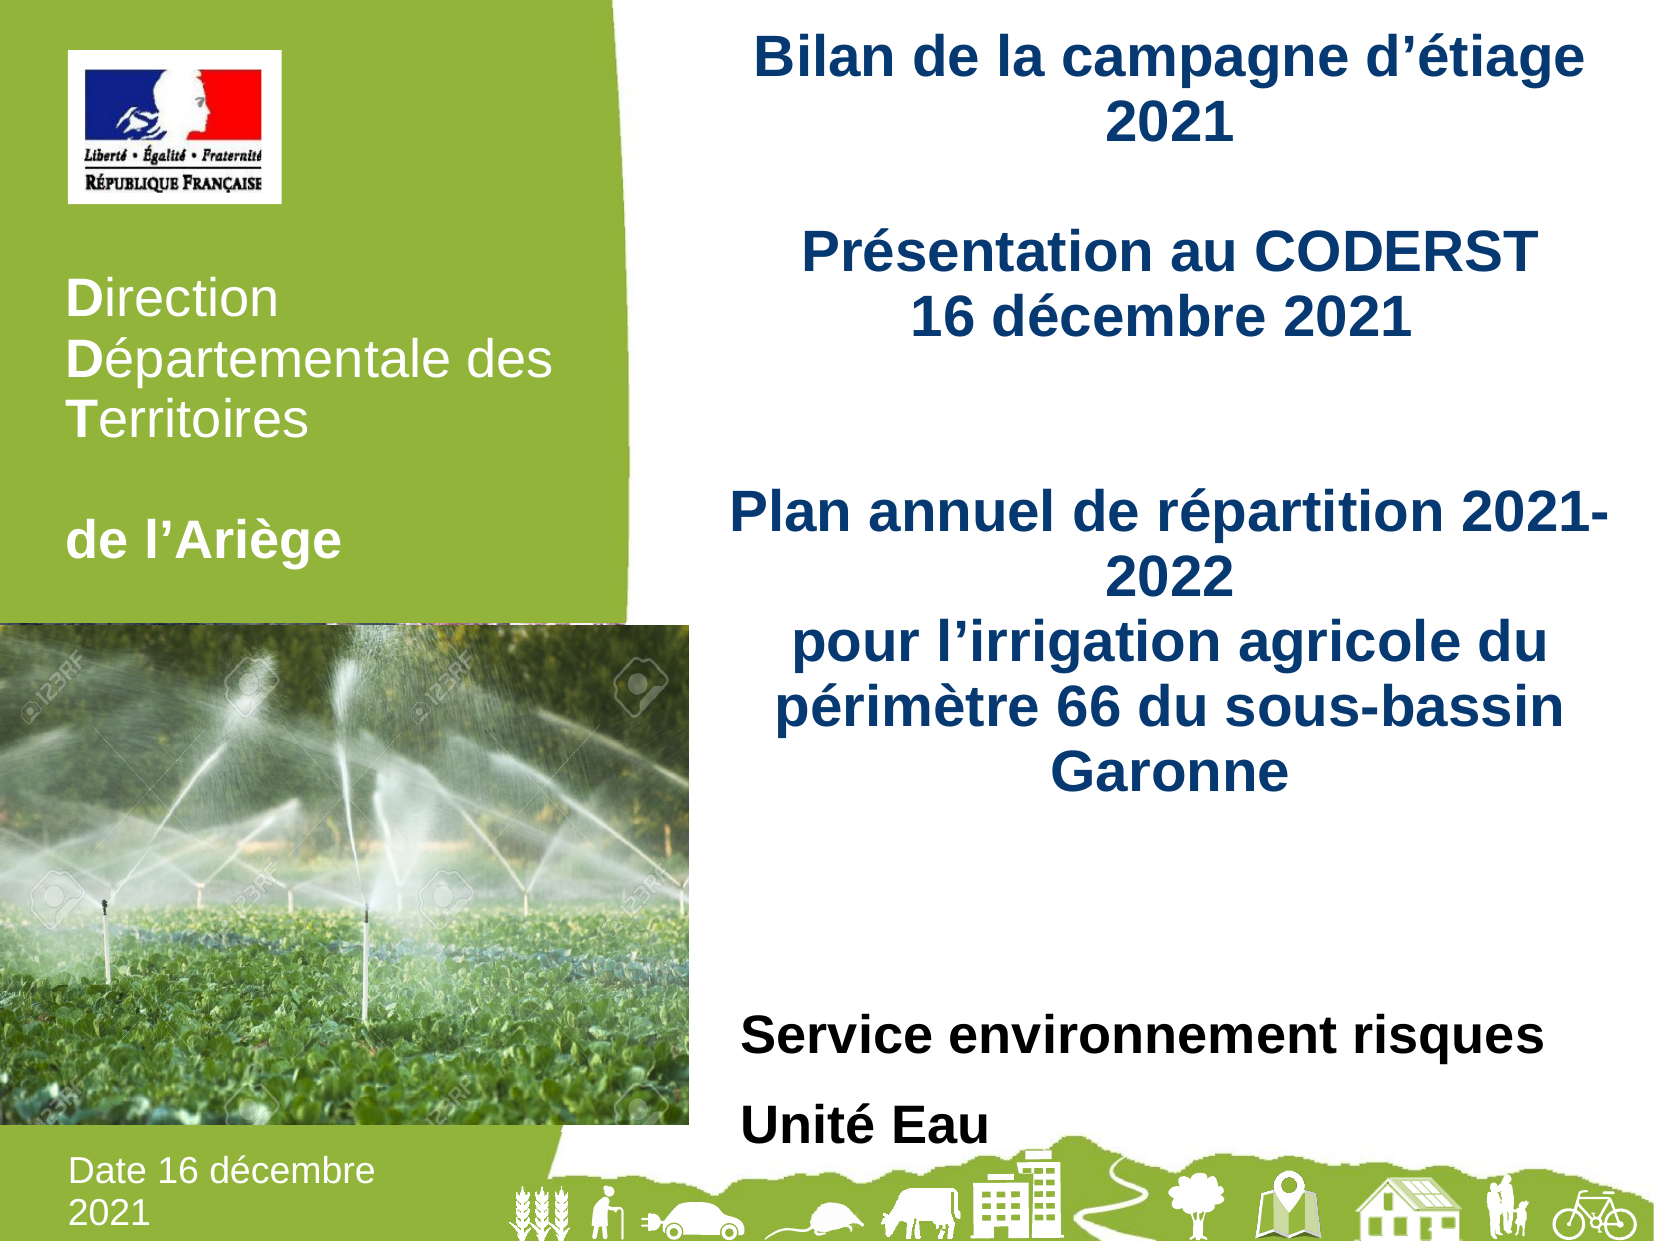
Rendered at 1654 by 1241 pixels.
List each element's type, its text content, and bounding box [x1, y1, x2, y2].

title Bilan de la campagne d’étiage 2021 Présentation au CODERST 16 décembre 2021 Plan annuel de répartition 2021-2022 pour l’irrigation agricole du périmètre 66 du sous-bassin Garonne [706, 23, 1634, 1103]
text_box Date 16 décembre 2021 [53, 1142, 400, 1241]
picture [1608, 1212, 1633, 1237]
picture [731, 1233, 740, 1241]
picture [1587, 1200, 1607, 1217]
picture [0, 0, 1654, 1241]
picture [670, 1229, 678, 1236]
picture [1608, 1214, 1616, 1222]
subtitle Service environnement risques Unité Eau [740, 419, 1587, 1241]
picture [726, 1229, 733, 1236]
picture [1587, 1217, 1617, 1241]
picture [1602, 1203, 1612, 1222]
